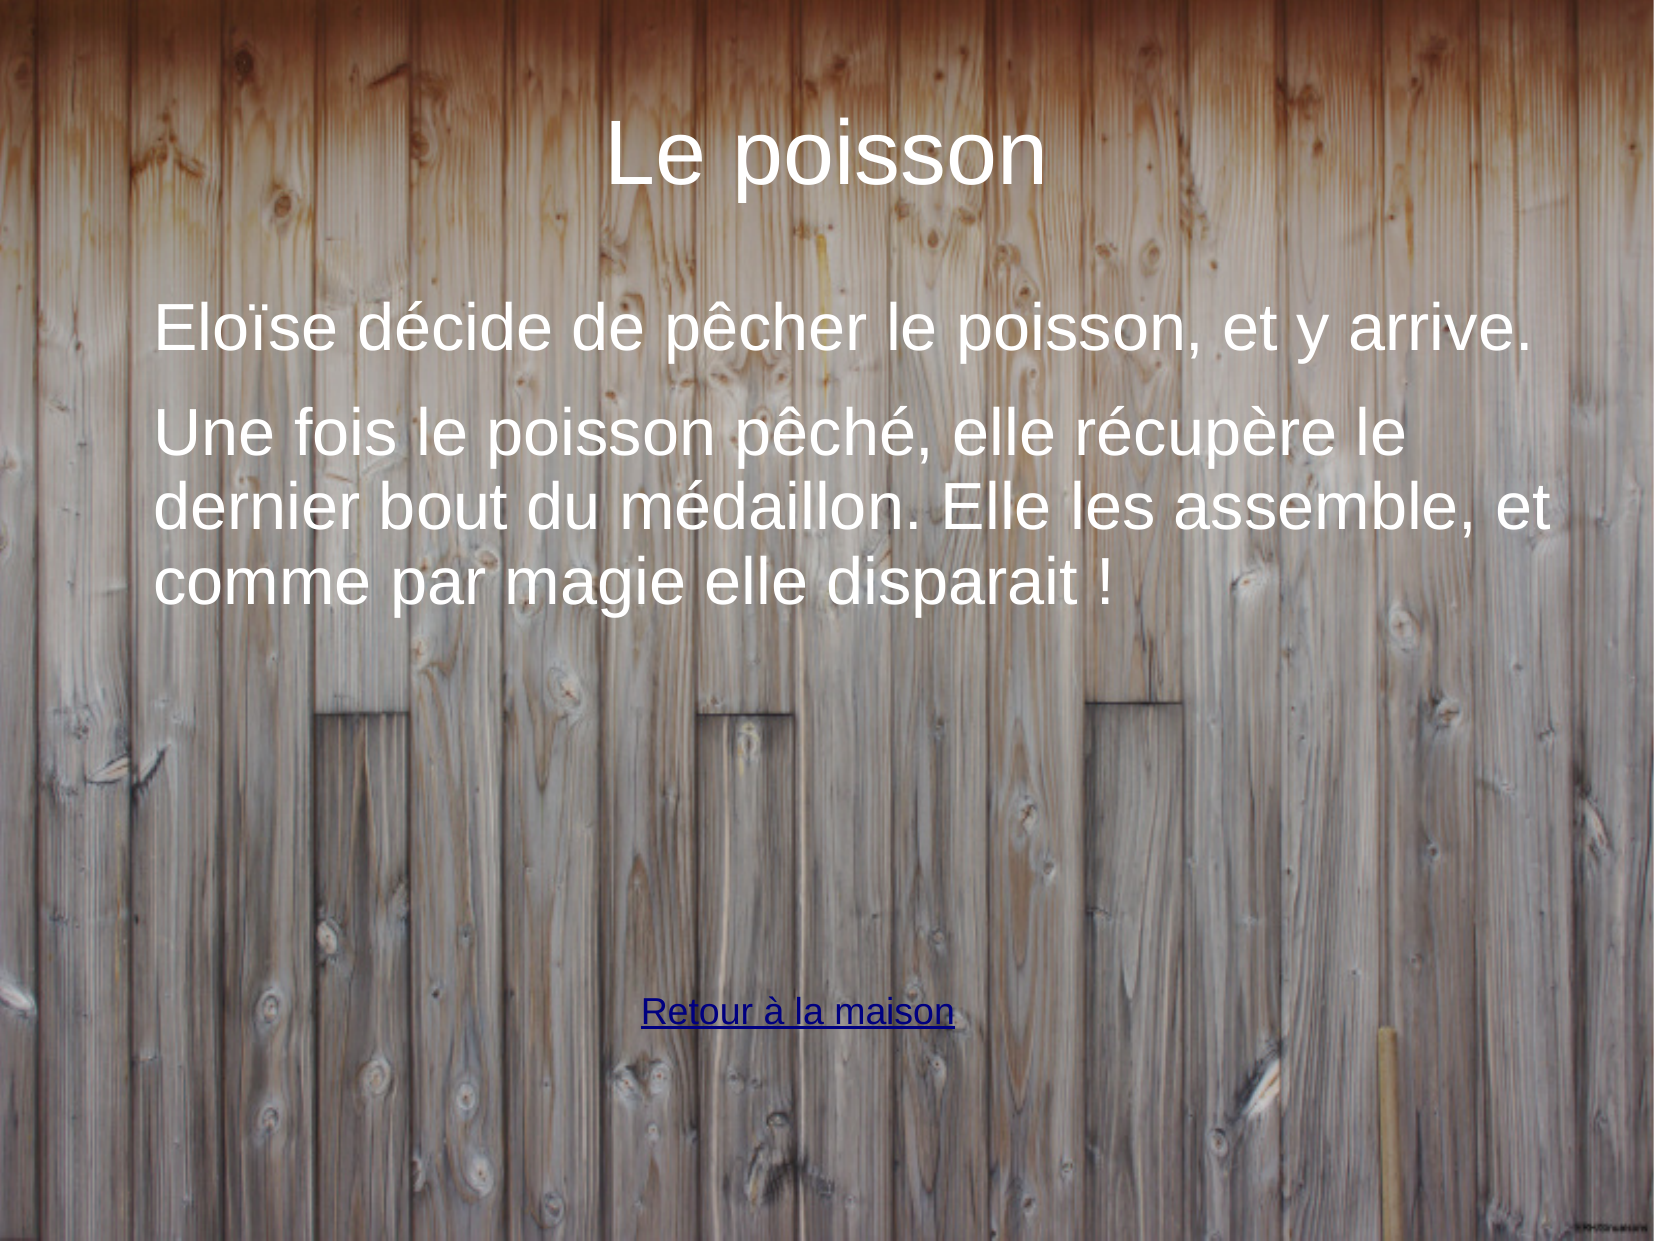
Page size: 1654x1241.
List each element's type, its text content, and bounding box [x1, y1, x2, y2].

title Le poisson [82, 49, 1571, 257]
text_box Retour à la maison [625, 983, 993, 1040]
picture [0, 0, 1654, 1241]
list Eloïse décide de pêcher le poisson, et y arrive. Une fois le poisson pêché, elle récupère le dernier bout du médaillon. Elle les assemble, et comme par magie elle disparait ! [82, 290, 1571, 1010]
